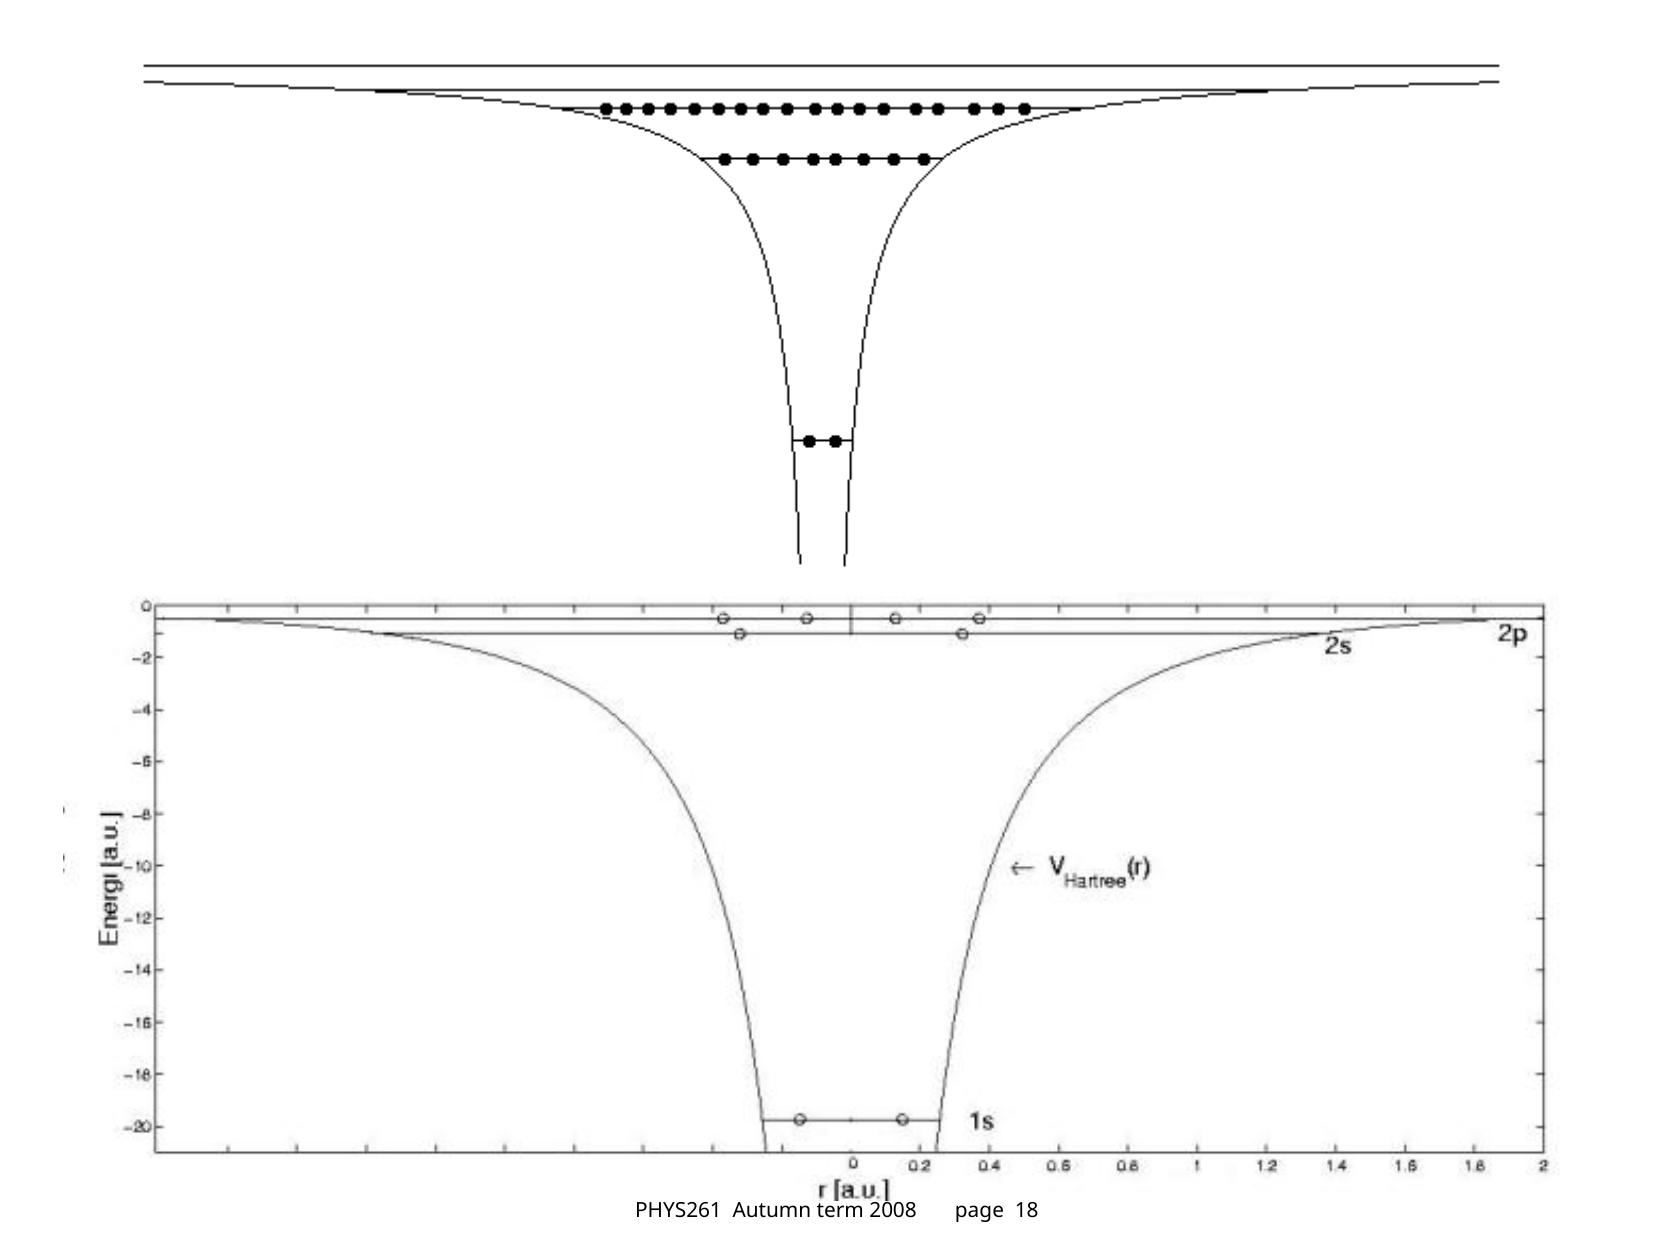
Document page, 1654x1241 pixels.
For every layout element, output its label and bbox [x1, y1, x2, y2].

picture [63, 0, 1594, 1201]
